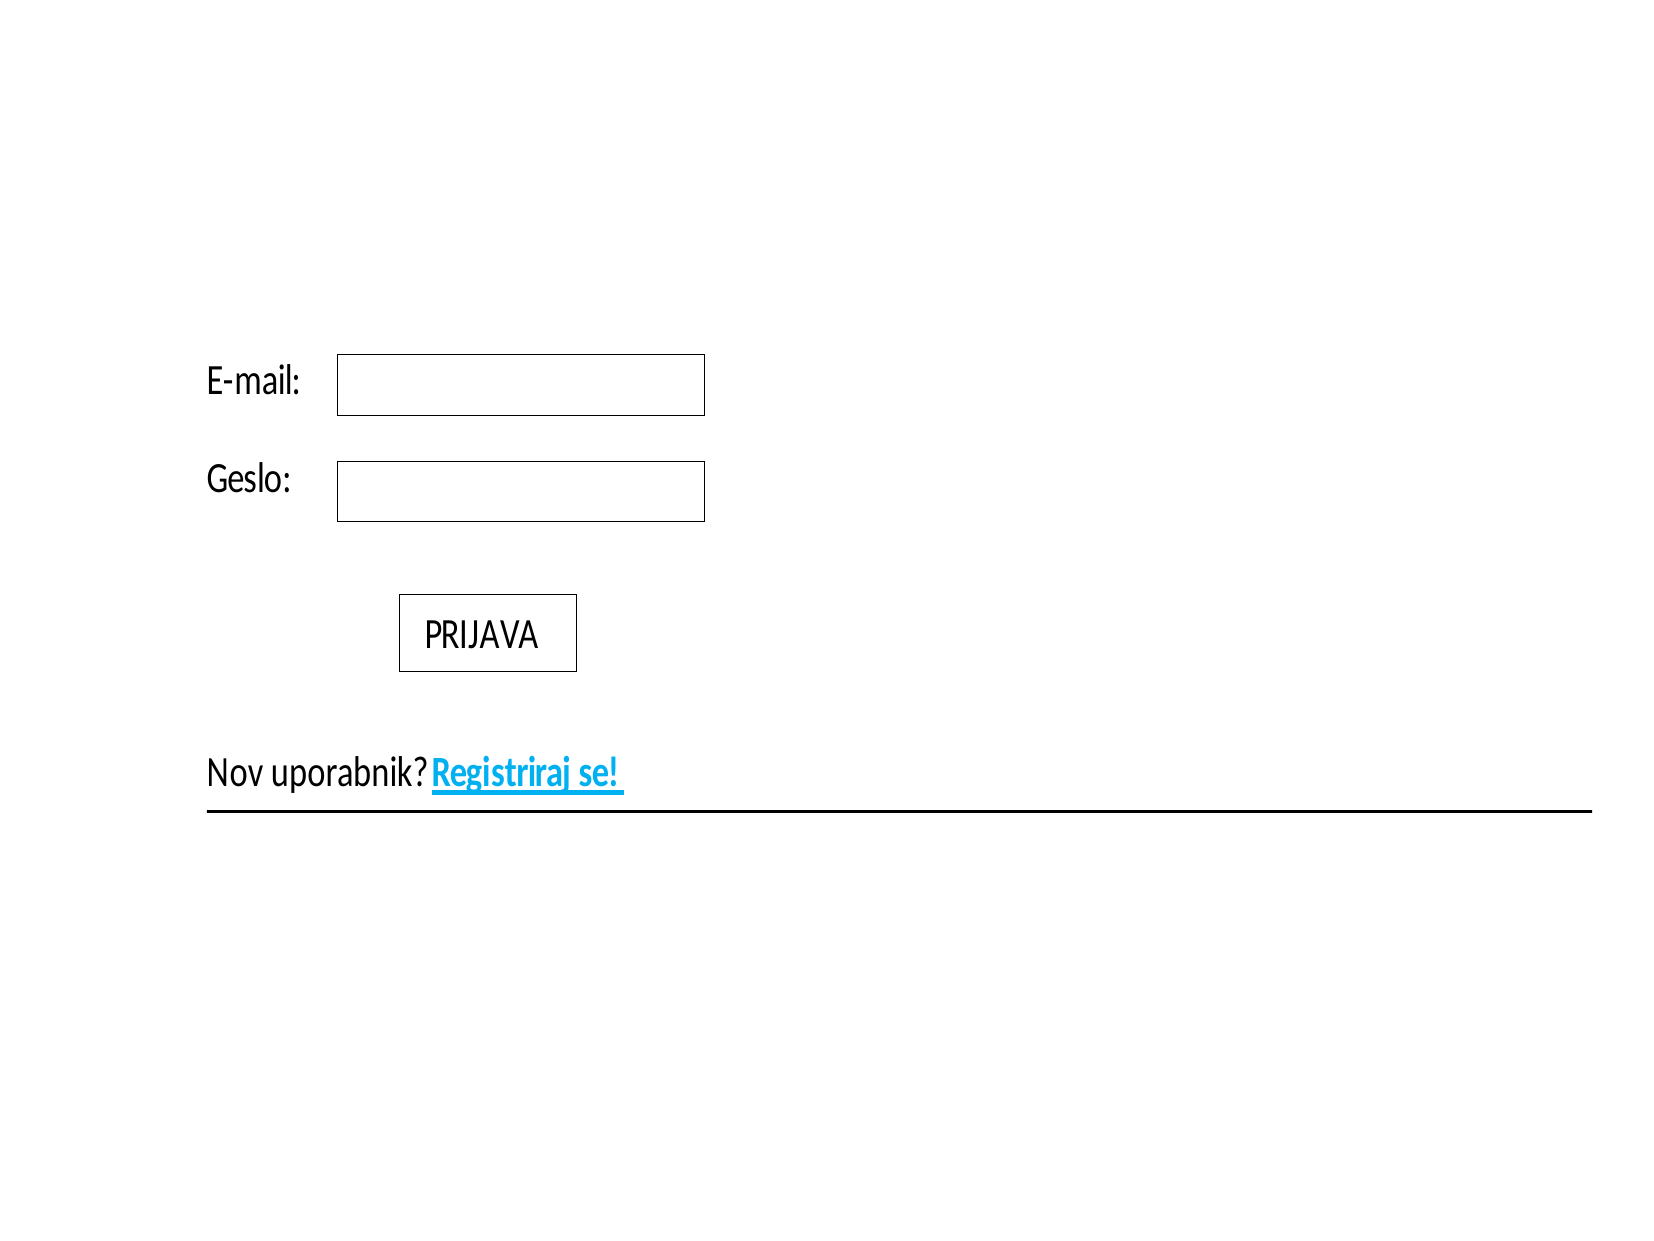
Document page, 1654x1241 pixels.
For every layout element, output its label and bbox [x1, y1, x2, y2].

picture [206, 354, 1595, 857]
